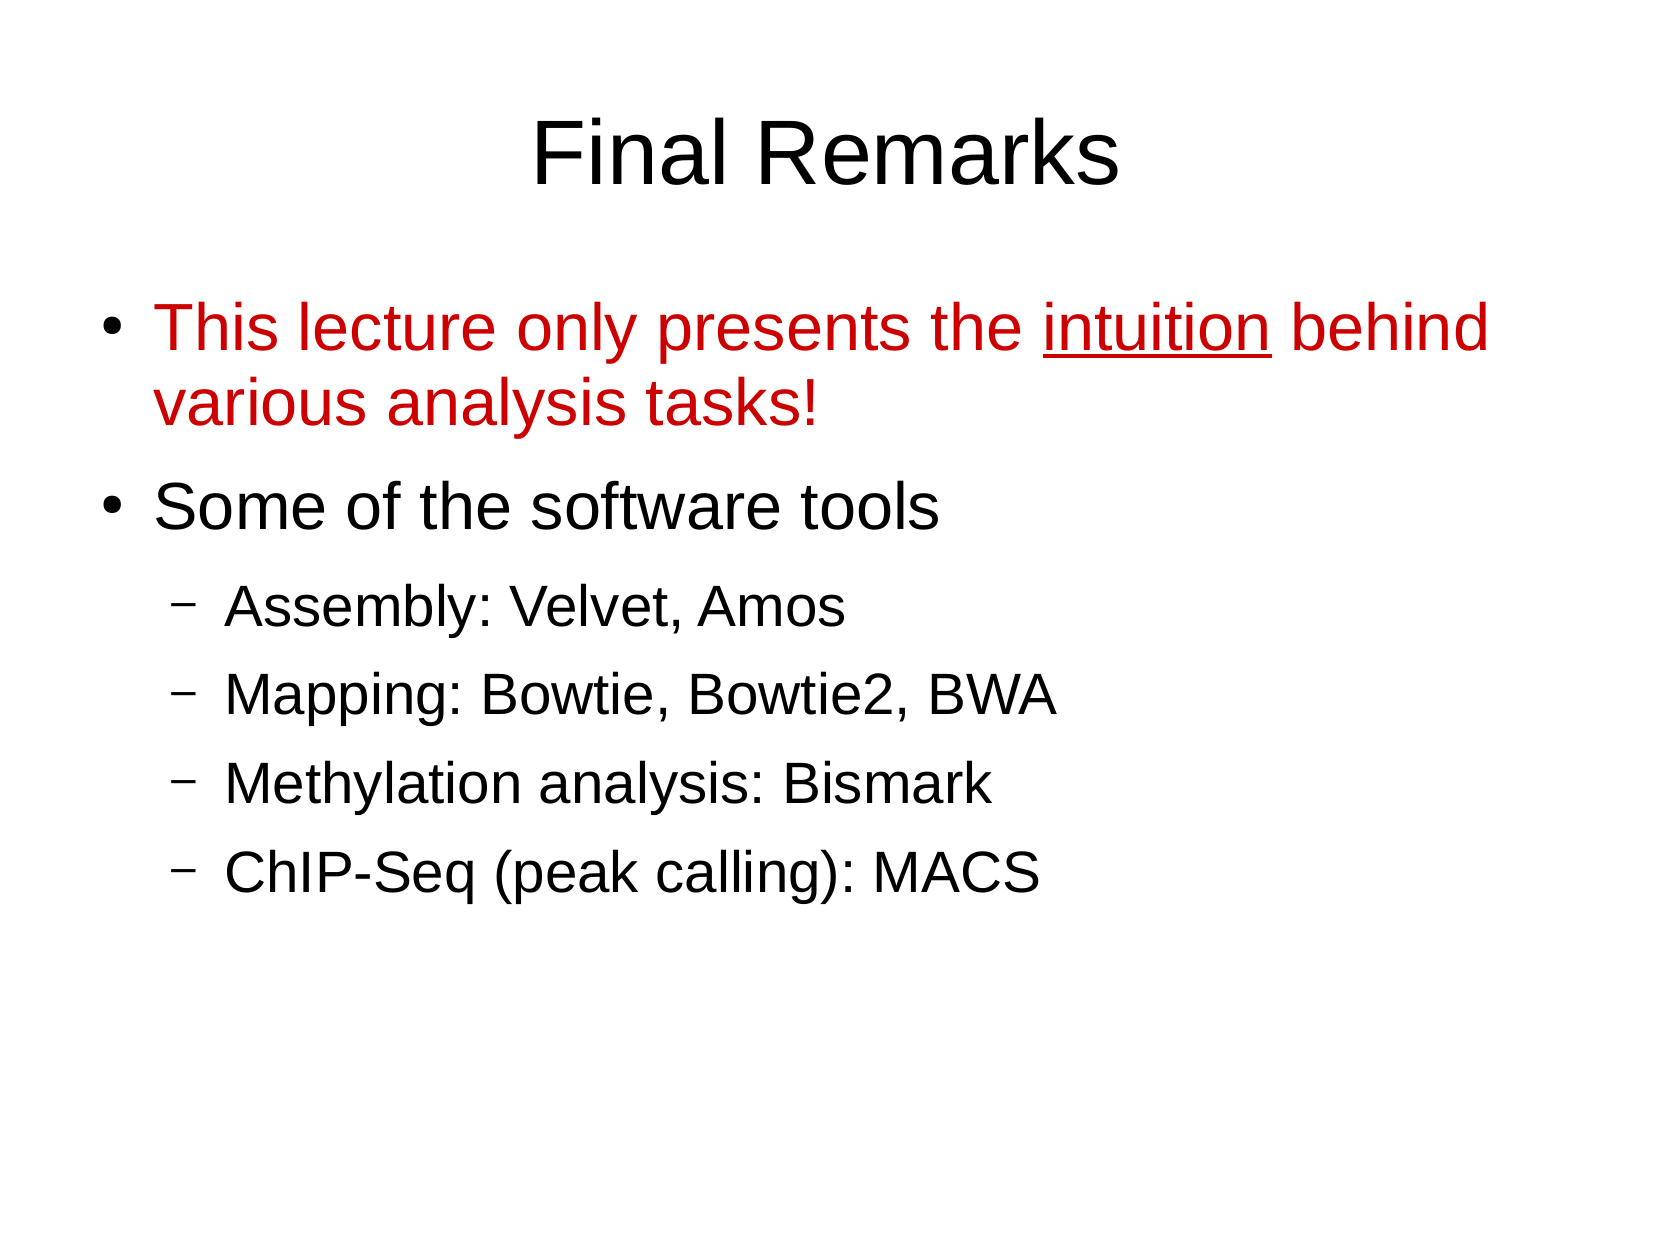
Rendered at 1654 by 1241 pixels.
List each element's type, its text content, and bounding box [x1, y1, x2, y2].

list This lecture only presents the intuition behind various analysis tasks! Some of the software tools Assembly: Velvet, Amos Mapping: Bowtie, Bowtie2, BWA Methylation analysis: Bismark ChIP-Seq (peak calling): MACS [82, 290, 1571, 1109]
title Final Remarks [82, 49, 1571, 257]
